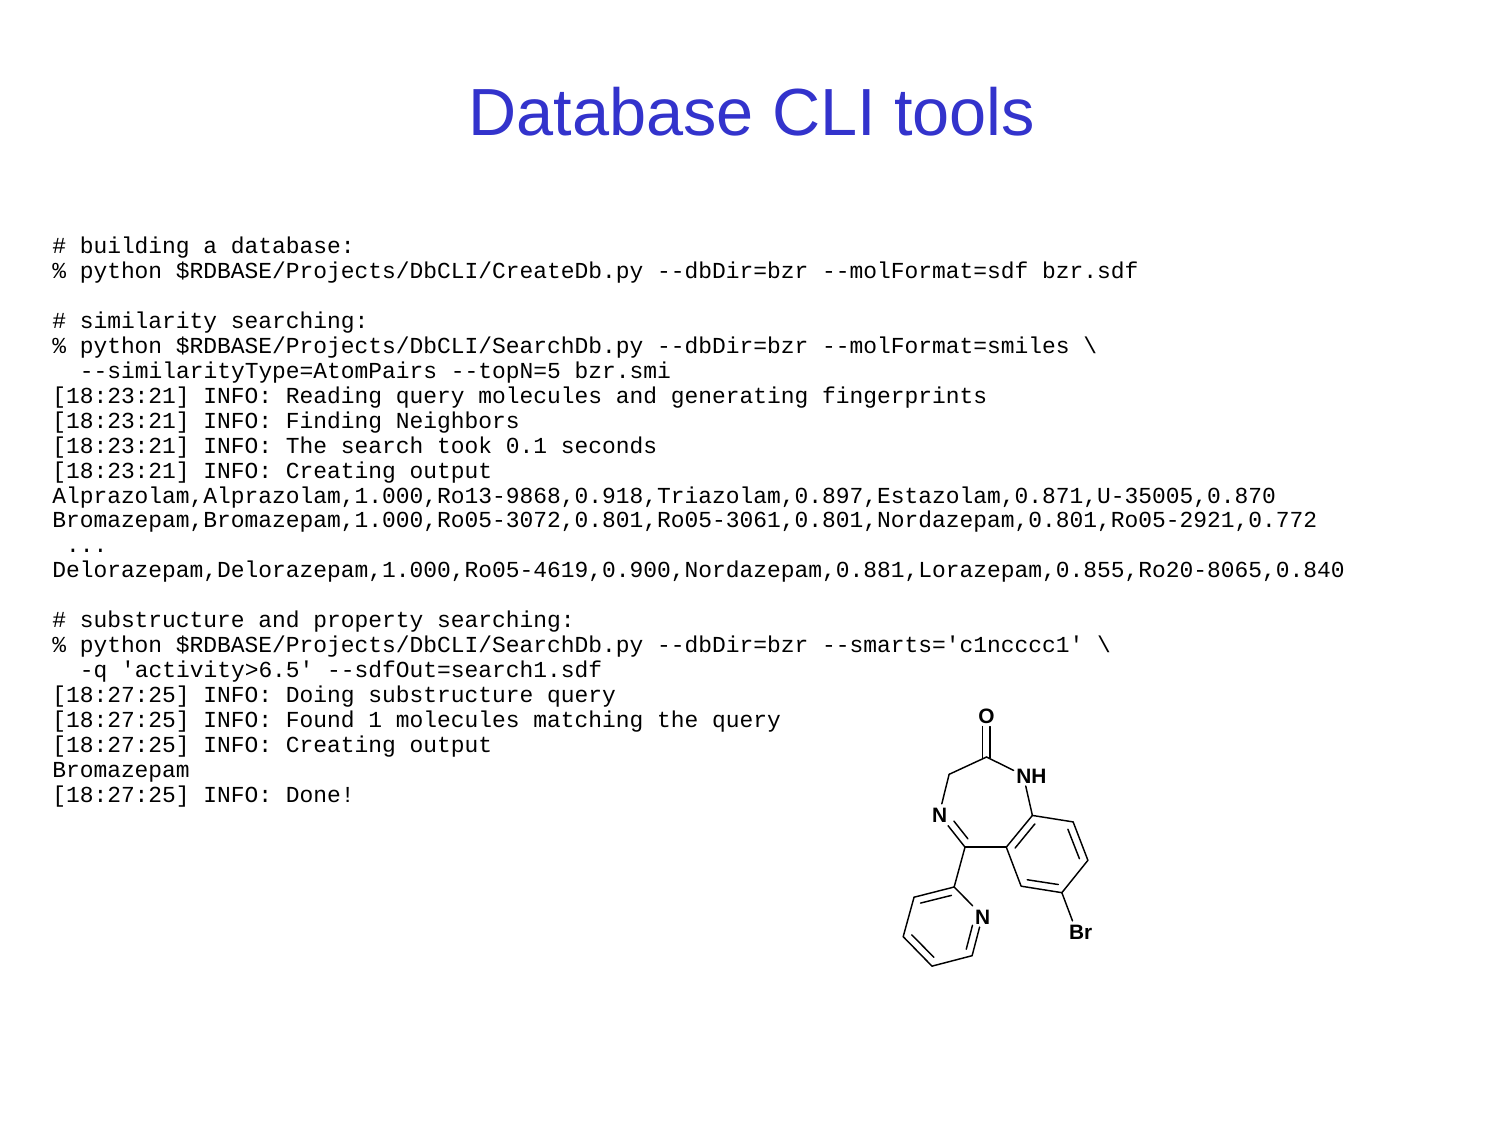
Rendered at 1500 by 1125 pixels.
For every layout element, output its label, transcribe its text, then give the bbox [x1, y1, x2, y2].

text_box Database CLI tools [116, 14, 1388, 203]
chart [891, 704, 1102, 980]
text_box # building a database: % python $RDBASE/Projects/DbCLI/CreateDb.py --dbDir=bzr --molFormat=sdf bzr.sdf # similarity searching: % python $RDBASE/Projects/DbCLI/SearchDb.py --dbDir=bzr --molFormat=smiles \ --similarityType=AtomPairs --topN=5 bzr.smi [18:23:21] INFO: Reading query molecules and generating fingerprints [18:23:21] INFO: Finding Neighbors [18:23:21] INFO: The search took 0.1 seconds [18:23:21] INFO: Creating output Alprazolam,Alprazolam,1.000,Ro13-9868,0.918,Triazolam,0.897,Estazolam,0.871,U-35005,0.870 Bromazepam,Bromazepam,1.000,Ro05-3072,0.801,Ro05-3061,0.801,Nordazepam,0.801,Ro05-2921,0.772 ... Delorazepam,Delorazepam,1.000,Ro05-4619,0.900,Nordazepam,0.881,Lorazepam,0.855,Ro20-8065,0.840 # substructure and property searching: % python $RDBASE/Projects/DbCLI/SearchDb.py --dbDir=bzr --smarts='c1ncccc1' \ -q 'activity>6.5' --sdfOut=search1.sdf [18:27:25] INFO: Doing substructure query [18:27:25] INFO: Found 1 molecules matching the query [18:27:25] INFO: Creating output Bromazepam [18:27:25] INFO: Done! [37, 225, 1478, 925]
